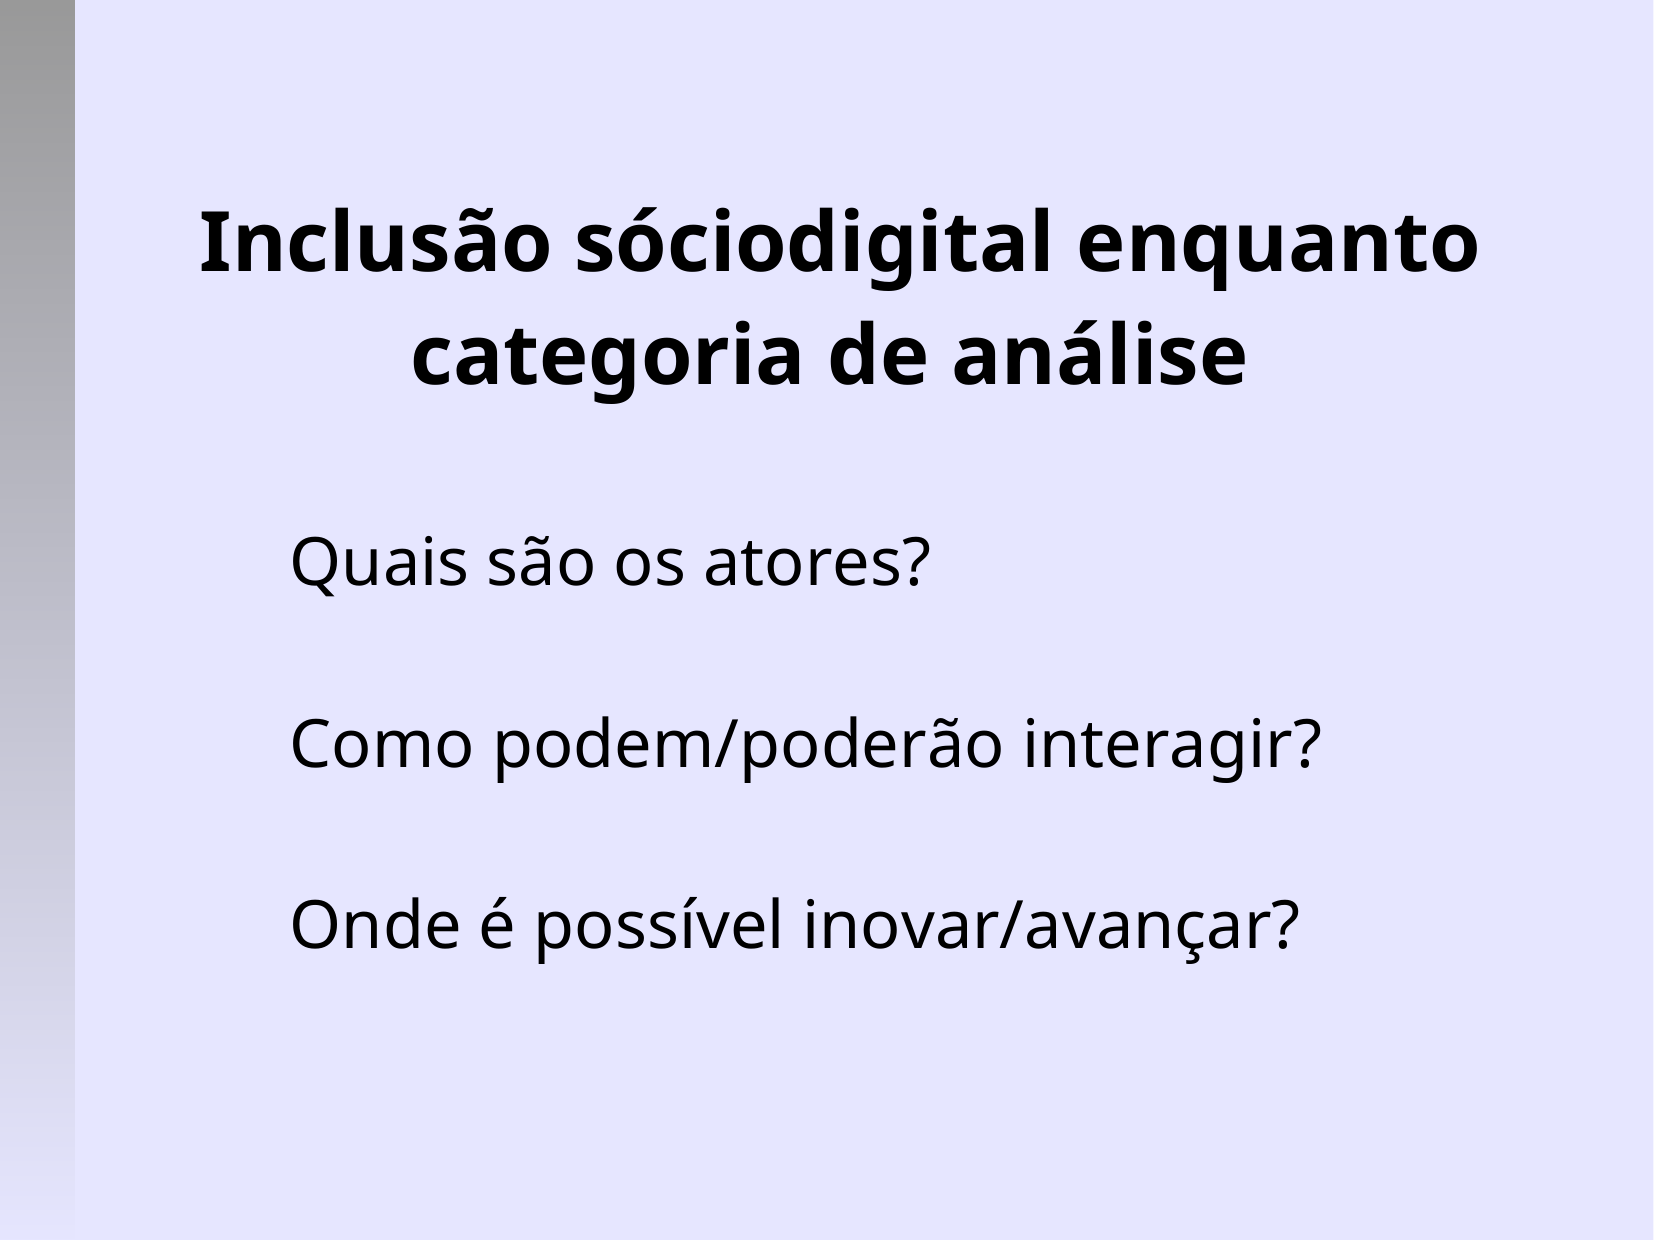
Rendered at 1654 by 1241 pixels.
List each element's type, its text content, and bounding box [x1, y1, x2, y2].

text_box Inclusão sóciodigital enquanto categoria de análise [162, 174, 1520, 539]
text_box Quais são os atores? Como podem/poderão interagir? Onde é possível inovar/avançar? [257, 451, 1420, 984]
